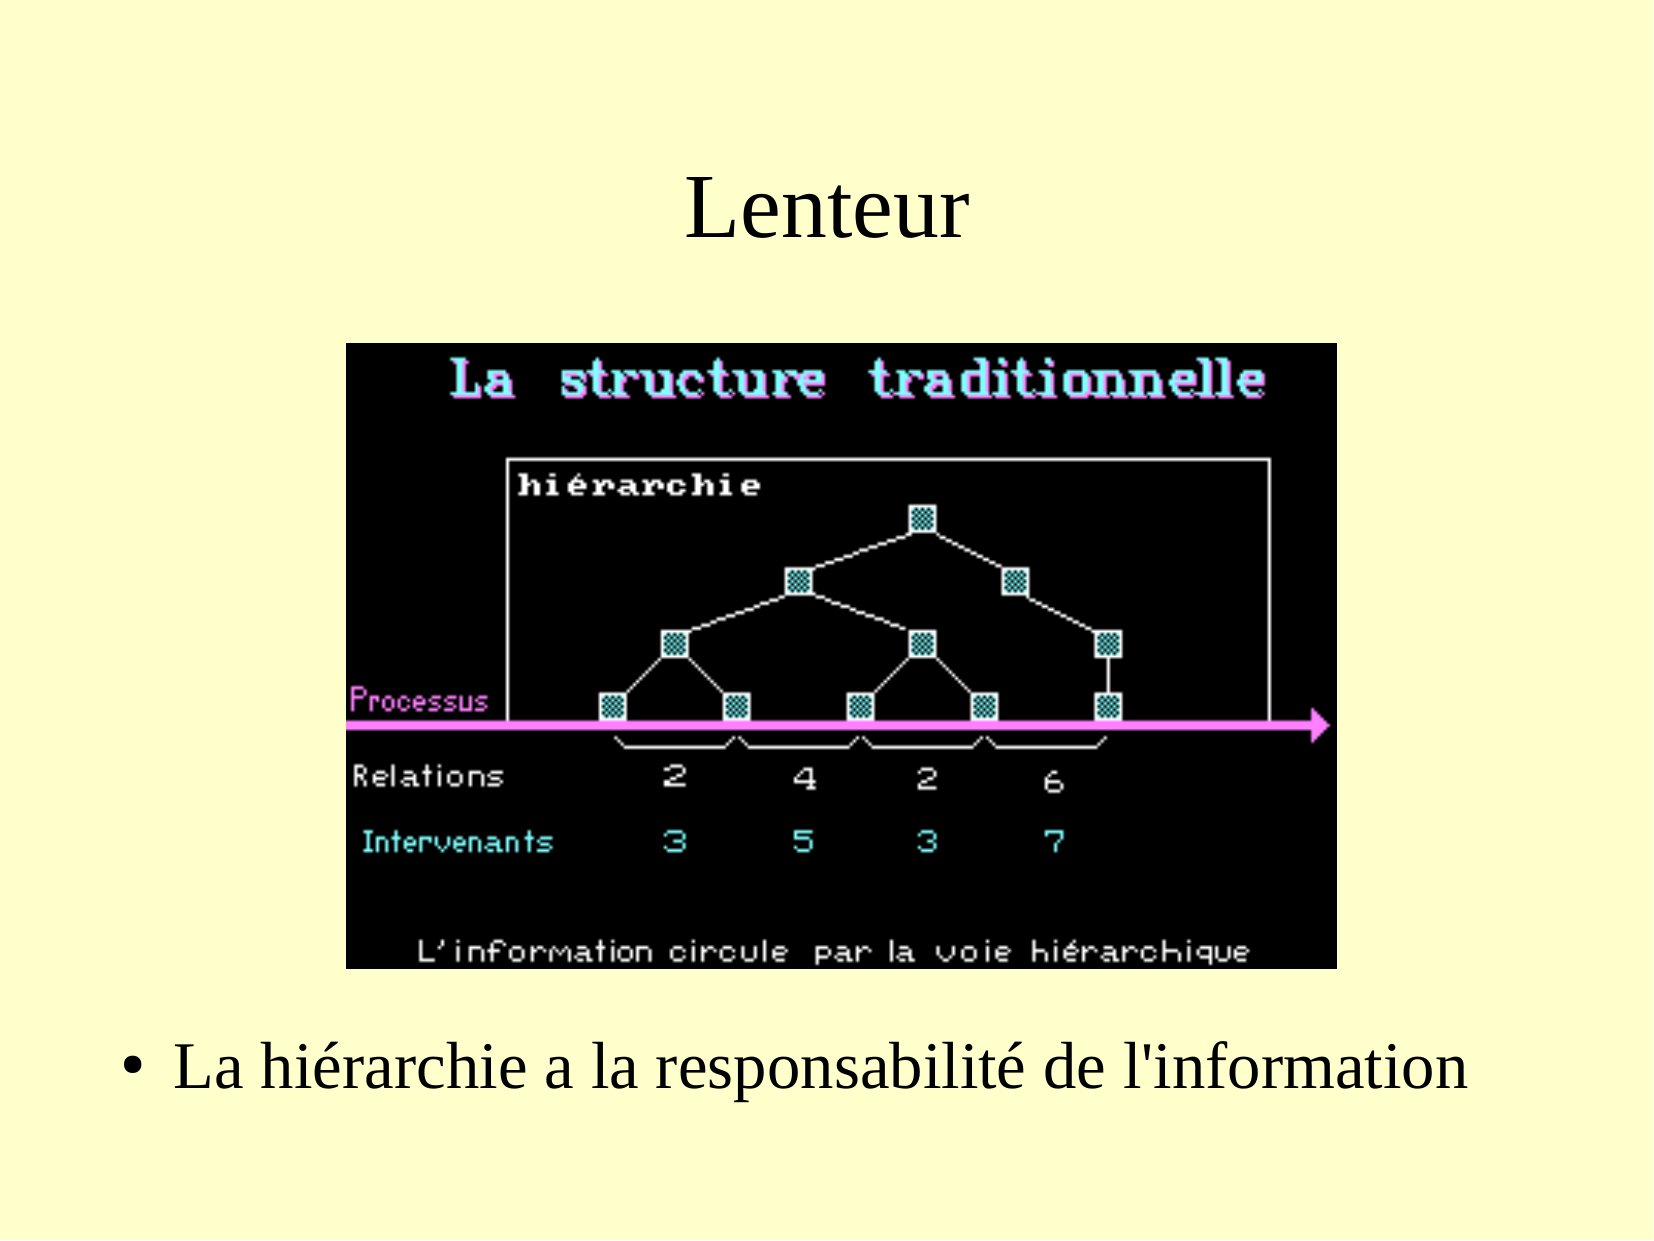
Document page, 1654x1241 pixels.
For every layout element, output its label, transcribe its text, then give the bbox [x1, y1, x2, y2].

picture [346, 343, 1337, 969]
title Lenteur [121, 102, 1534, 311]
list La hiérarchie a la responsabilité de l'information [103, 1029, 1512, 1197]
